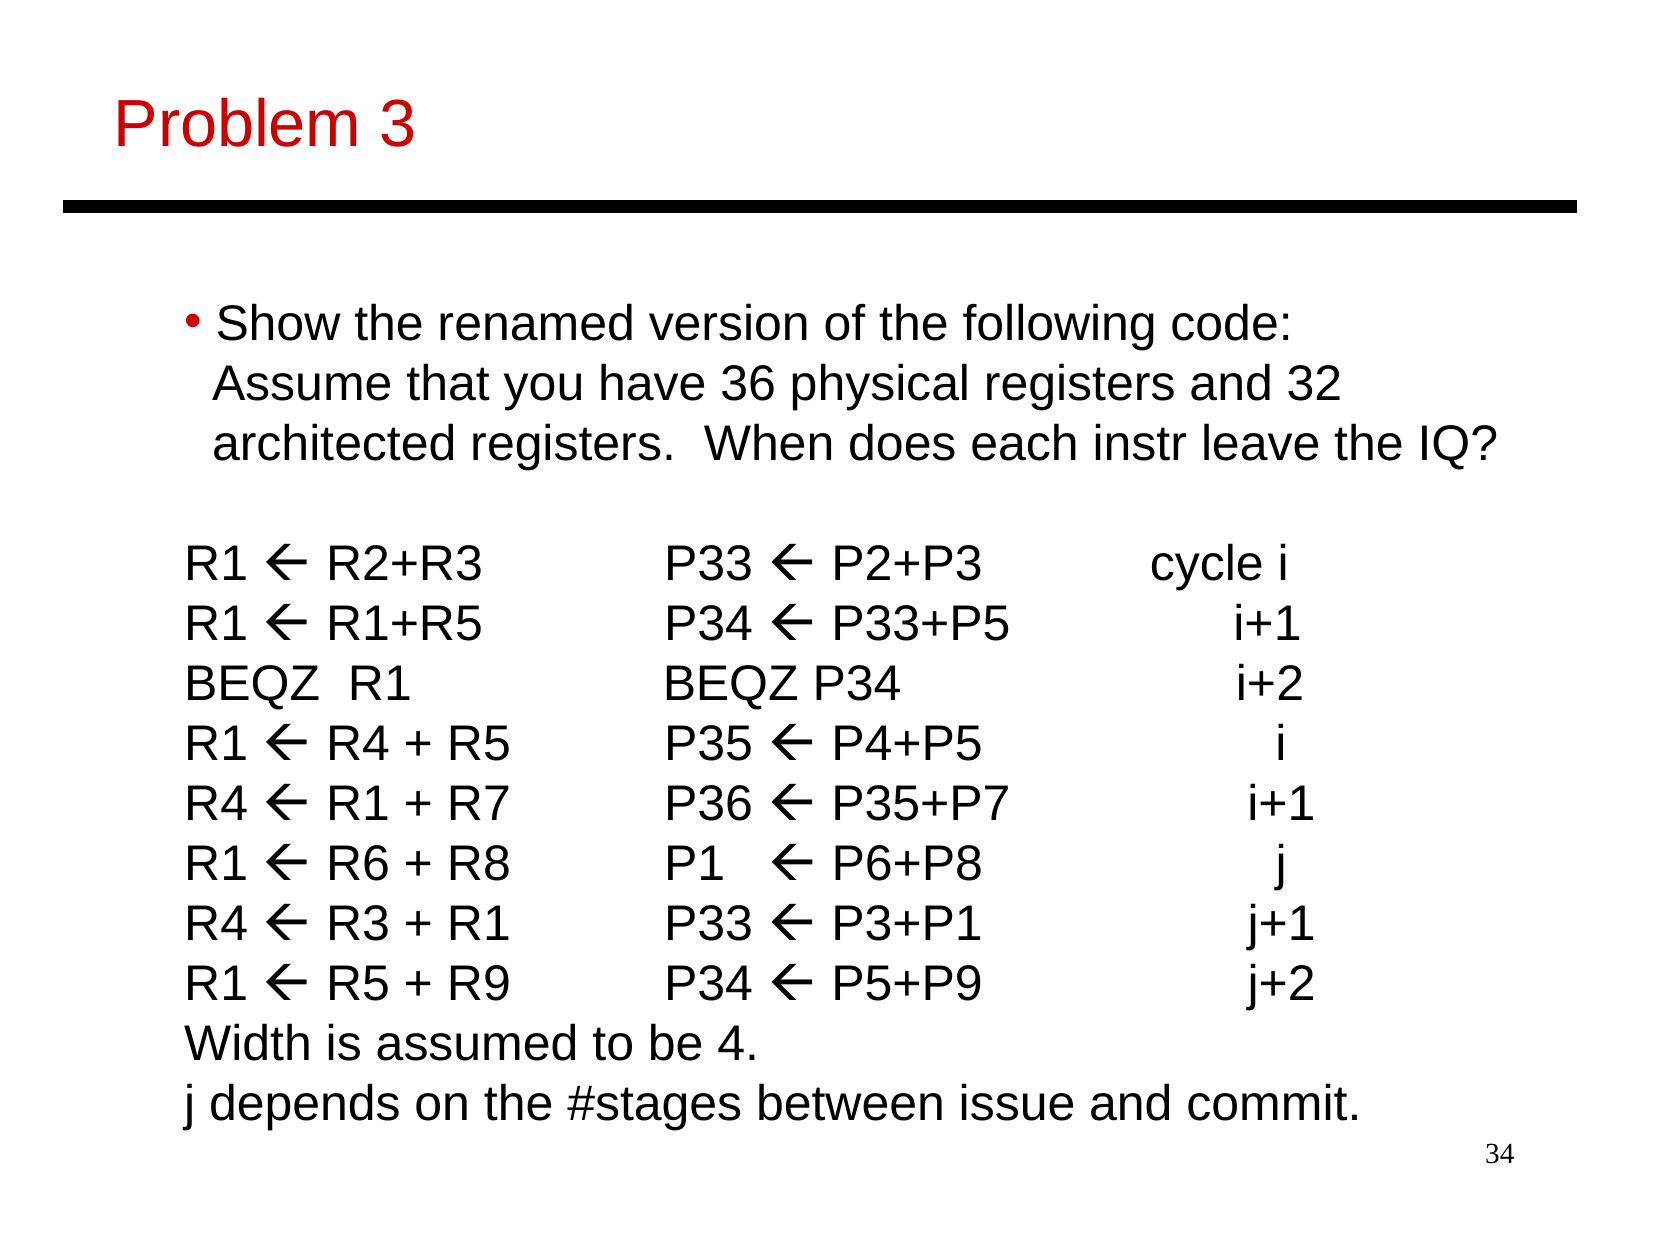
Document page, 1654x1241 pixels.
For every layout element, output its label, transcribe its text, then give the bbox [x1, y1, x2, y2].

text_box Problem 3 [98, 71, 432, 168]
text_box Show the renamed version of the following code: Assume that you have 36 physical registers and 32 architected registers. When does each instr leave the IQ? R1  R2+R3 P33  P2+P3 cycle i R1  R1+R5 P34  P33+P5 i+1 BEQZ R1 BEQZ P34 i+2 R1  R4 + R5 P35  P4+P5 i R4  R1 + R7 P36  P35+P7 i+1 R1  R6 + R8 P1  P6+P8 j R4  R3 + R1 P33  P3+P1 j+1 R1  R5 + R9 P34  P5+P9 j+2 Width is assumed to be 4. j depends on the #stages between issue and commit. [169, 282, 1515, 1139]
text_box <number> [1184, 1129, 1530, 1213]
